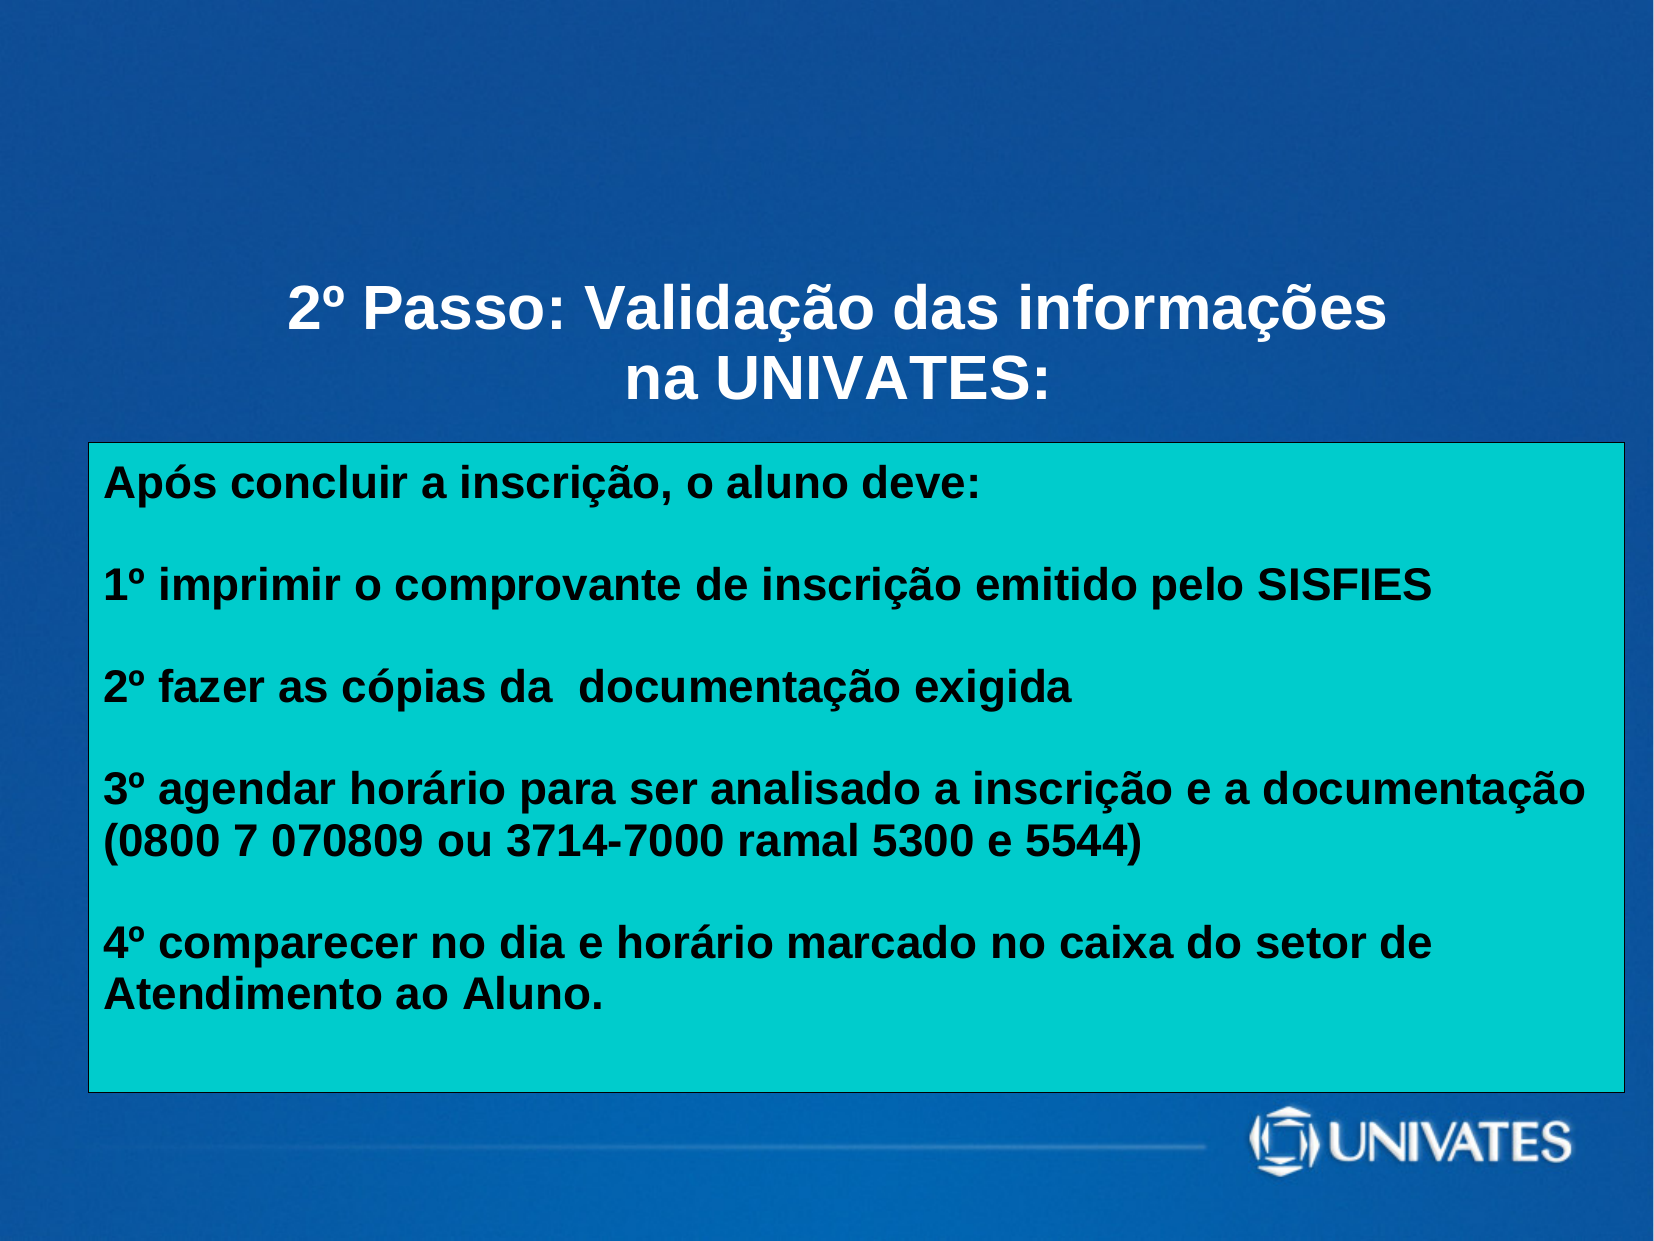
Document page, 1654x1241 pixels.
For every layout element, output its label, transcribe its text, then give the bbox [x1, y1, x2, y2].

text_box Após concluir a inscrição, o aluno deve: 1º imprimir o comprovante de inscrição emitido pelo SISFIES 2º fazer as cópias da documentação exigida 3º agendar horário para ser analisado a inscrição e a documentação (0800 7 070809 ou 3714-7000 ramal 5300 e 5544) 4º comparecer no dia e horário marcado no caixa do setor de Atendimento ao Aluno. [88, 442, 1625, 1093]
picture [0, 0, 1654, 1241]
subtitle 2º Passo: Validação das informações na UNIVATES: [94, 6, 1583, 442]
